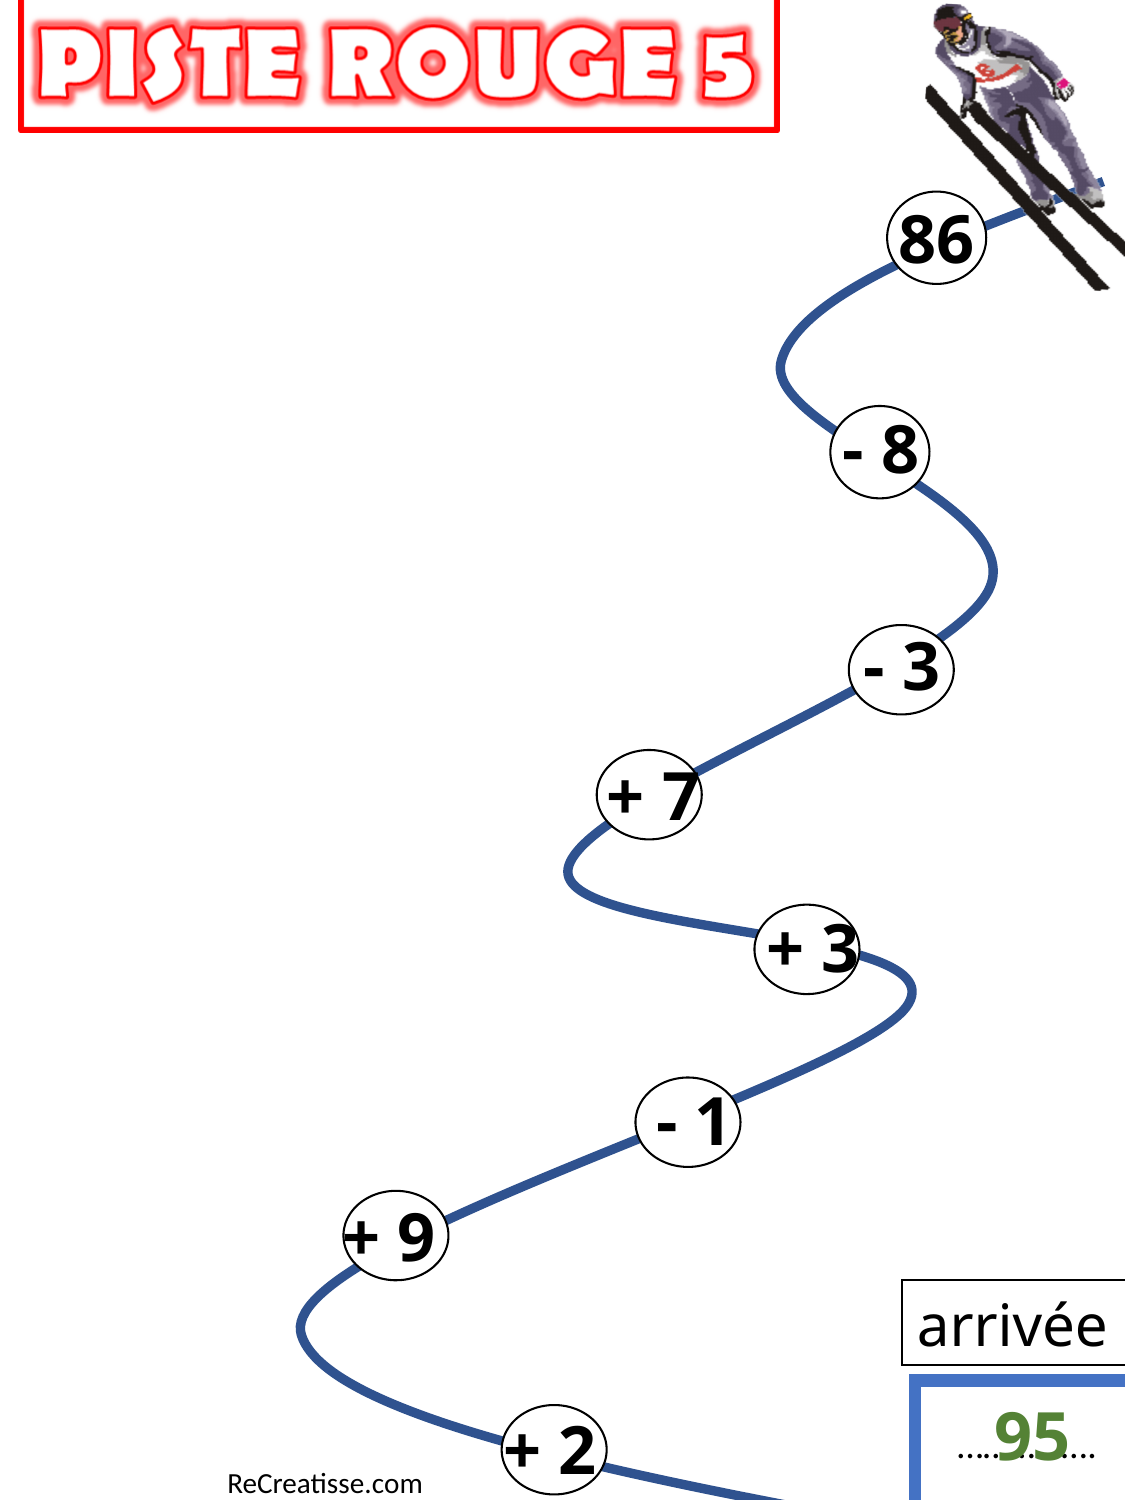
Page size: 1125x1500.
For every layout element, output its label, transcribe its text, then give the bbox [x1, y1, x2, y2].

text_box - 8 [828, 399, 975, 494]
picture [18, 0, 780, 133]
text_box + 2 [488, 1400, 636, 1496]
text_box - 3 [849, 617, 996, 712]
text_box 95 [979, 1386, 1111, 1481]
picture [913, 2, 1125, 293]
text_box + 9 [327, 1188, 475, 1283]
text_box - 1 [641, 1071, 789, 1166]
text_box 86 [911, 222, 916, 232]
text_box [635, 1102, 641, 1143]
text_box ReCreatisse.com [213, 1456, 438, 1500]
text_box 86 [883, 190, 994, 285]
text_box 86 [910, 243, 915, 256]
text_box ……………. [915, 1380, 1125, 1500]
text_box [858, 494, 901, 499]
text_box arrivée [902, 1280, 1125, 1365]
text_box + 3 [751, 898, 899, 993]
text_box + 7 [592, 747, 739, 842]
